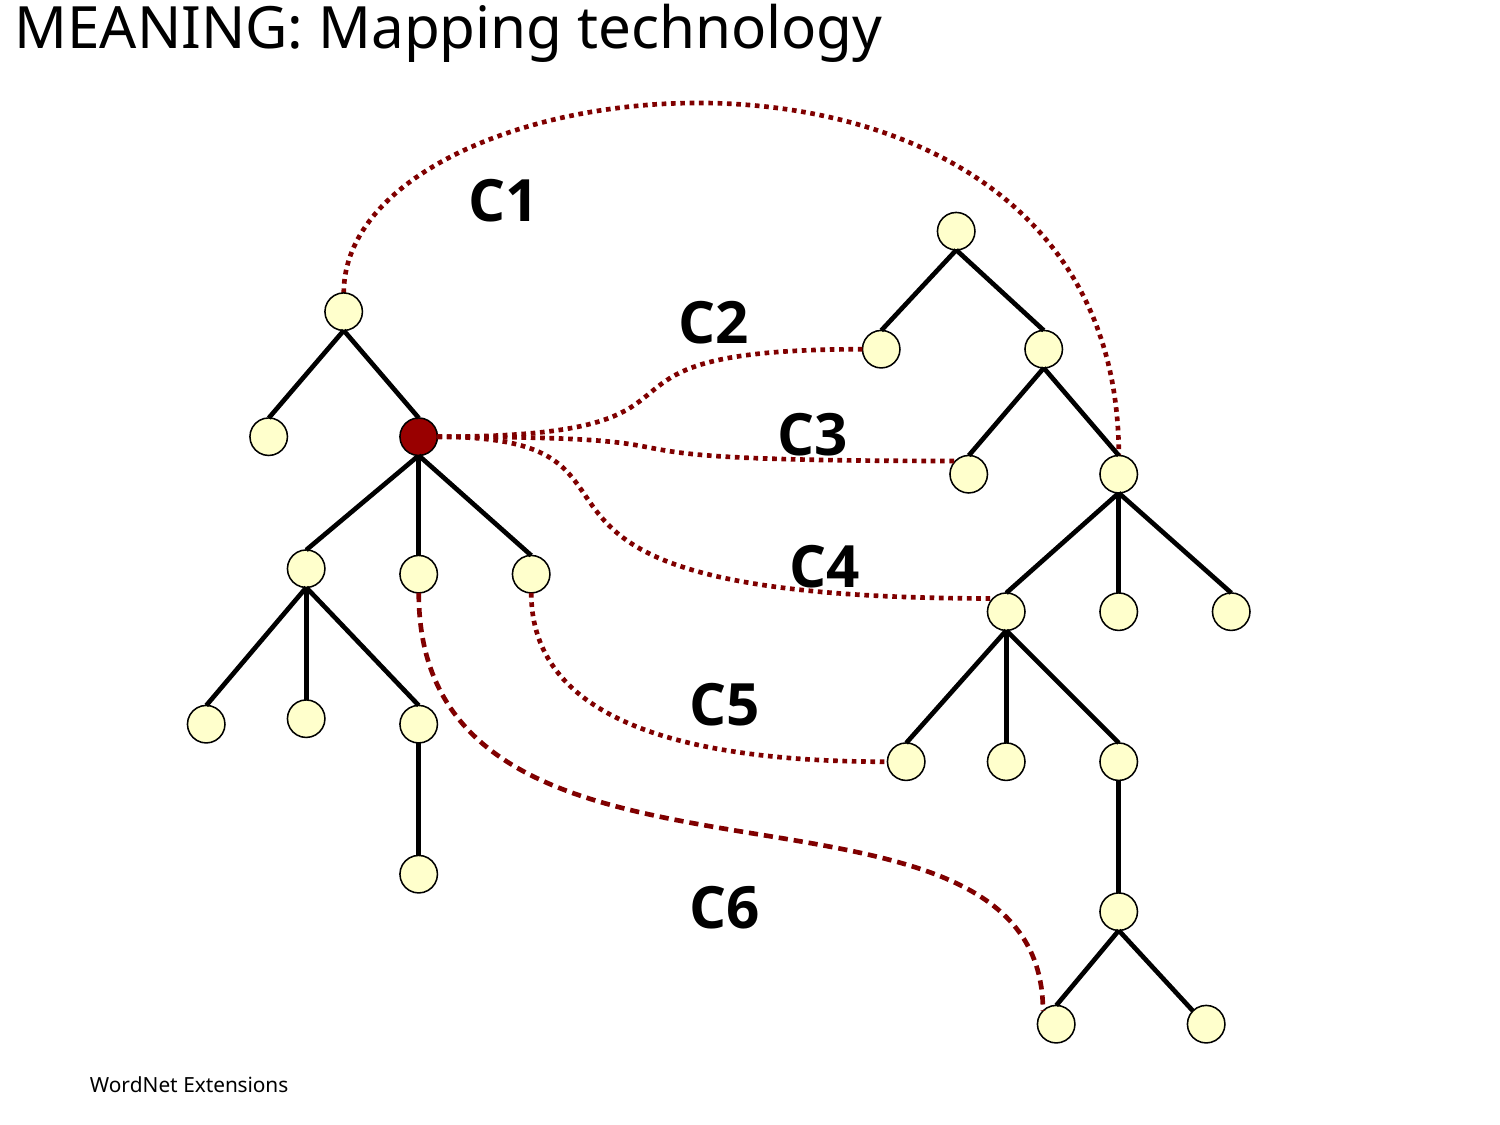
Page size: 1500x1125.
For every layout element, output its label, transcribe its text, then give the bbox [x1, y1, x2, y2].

text_box [399, 418, 438, 456]
text_box C1 [453, 151, 554, 246]
text_box [399, 705, 438, 743]
text_box [937, 212, 976, 250]
text_box C2 [664, 273, 765, 368]
text_box [287, 550, 325, 587]
text_box C5 [675, 655, 775, 751]
text_box [987, 743, 1026, 781]
text_box [1099, 893, 1138, 930]
text_box [512, 555, 550, 593]
text_box [987, 593, 1026, 630]
text_box C3 [762, 385, 863, 481]
title MEANING: Mapping technology [0, 0, 1500, 70]
text_box [887, 743, 925, 781]
text_box [1099, 743, 1138, 781]
text_box [1099, 455, 1138, 493]
text_box [1037, 1005, 1075, 1043]
text_box [862, 330, 901, 368]
text_box [249, 418, 288, 456]
text_box [1024, 330, 1063, 368]
text_box [187, 705, 226, 743]
text_box C6 [674, 858, 775, 953]
text_box [1187, 1005, 1225, 1043]
text_box [949, 455, 988, 493]
text_box [324, 292, 363, 330]
text_box [1212, 593, 1251, 631]
text_box [287, 700, 325, 738]
text_box C4 [774, 517, 875, 613]
text_box [399, 855, 438, 893]
text_box [1099, 593, 1138, 631]
text_box [399, 555, 438, 593]
